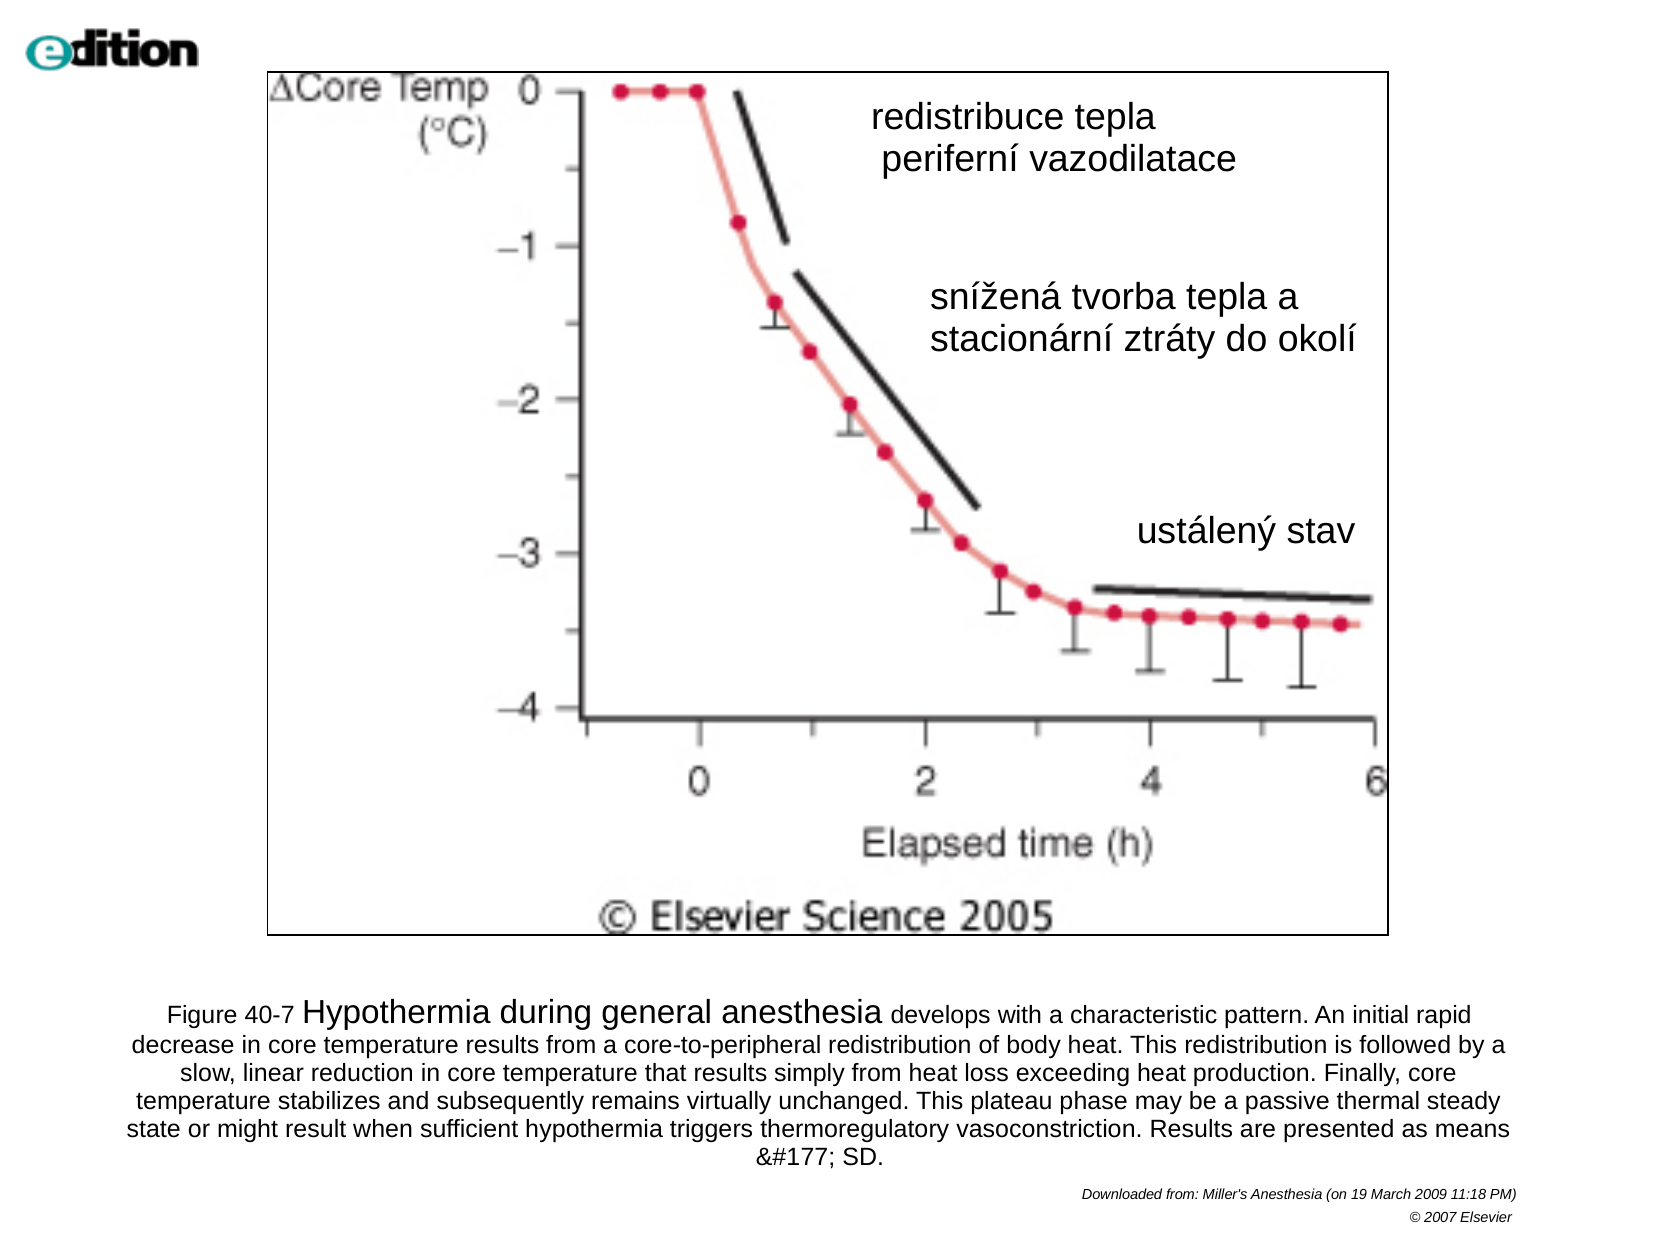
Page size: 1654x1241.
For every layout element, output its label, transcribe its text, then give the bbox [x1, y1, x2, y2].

picture [19, 20, 199, 78]
text_box Downloaded from: Miller's Anesthesia (on 19 March 2009 11:18 PM) [724, 1178, 1532, 1211]
text_box snížená tvorba tepla a stacionární ztráty do okolí [915, 267, 1372, 367]
text_box redistribuce tepla periferní vazodilatace [856, 88, 1252, 188]
text_box © 2007 Elsevier [723, 1201, 1531, 1234]
picture [268, 72, 1388, 935]
text_box ustálený stav [1122, 501, 1371, 559]
text_box Figure 40-7 Hypothermia during general anesthesia develops with a characteristic pattern. An initial rapid decrease in core temperature results from a core-to-peripheral redistribution of body heat. This redistribution is followed by a slow, linear reduction in core temperature that results simply from heat loss exceeding heat production. Finally, core temperature stabilizes and subsequently remains virtually unchanged. This plateau phase may be a passive thermal steady state or might result when sufficient hypothermia triggers thermoregulatory vasoconstriction. Results are presented as means &#177; SD. [110, 986, 1530, 1179]
